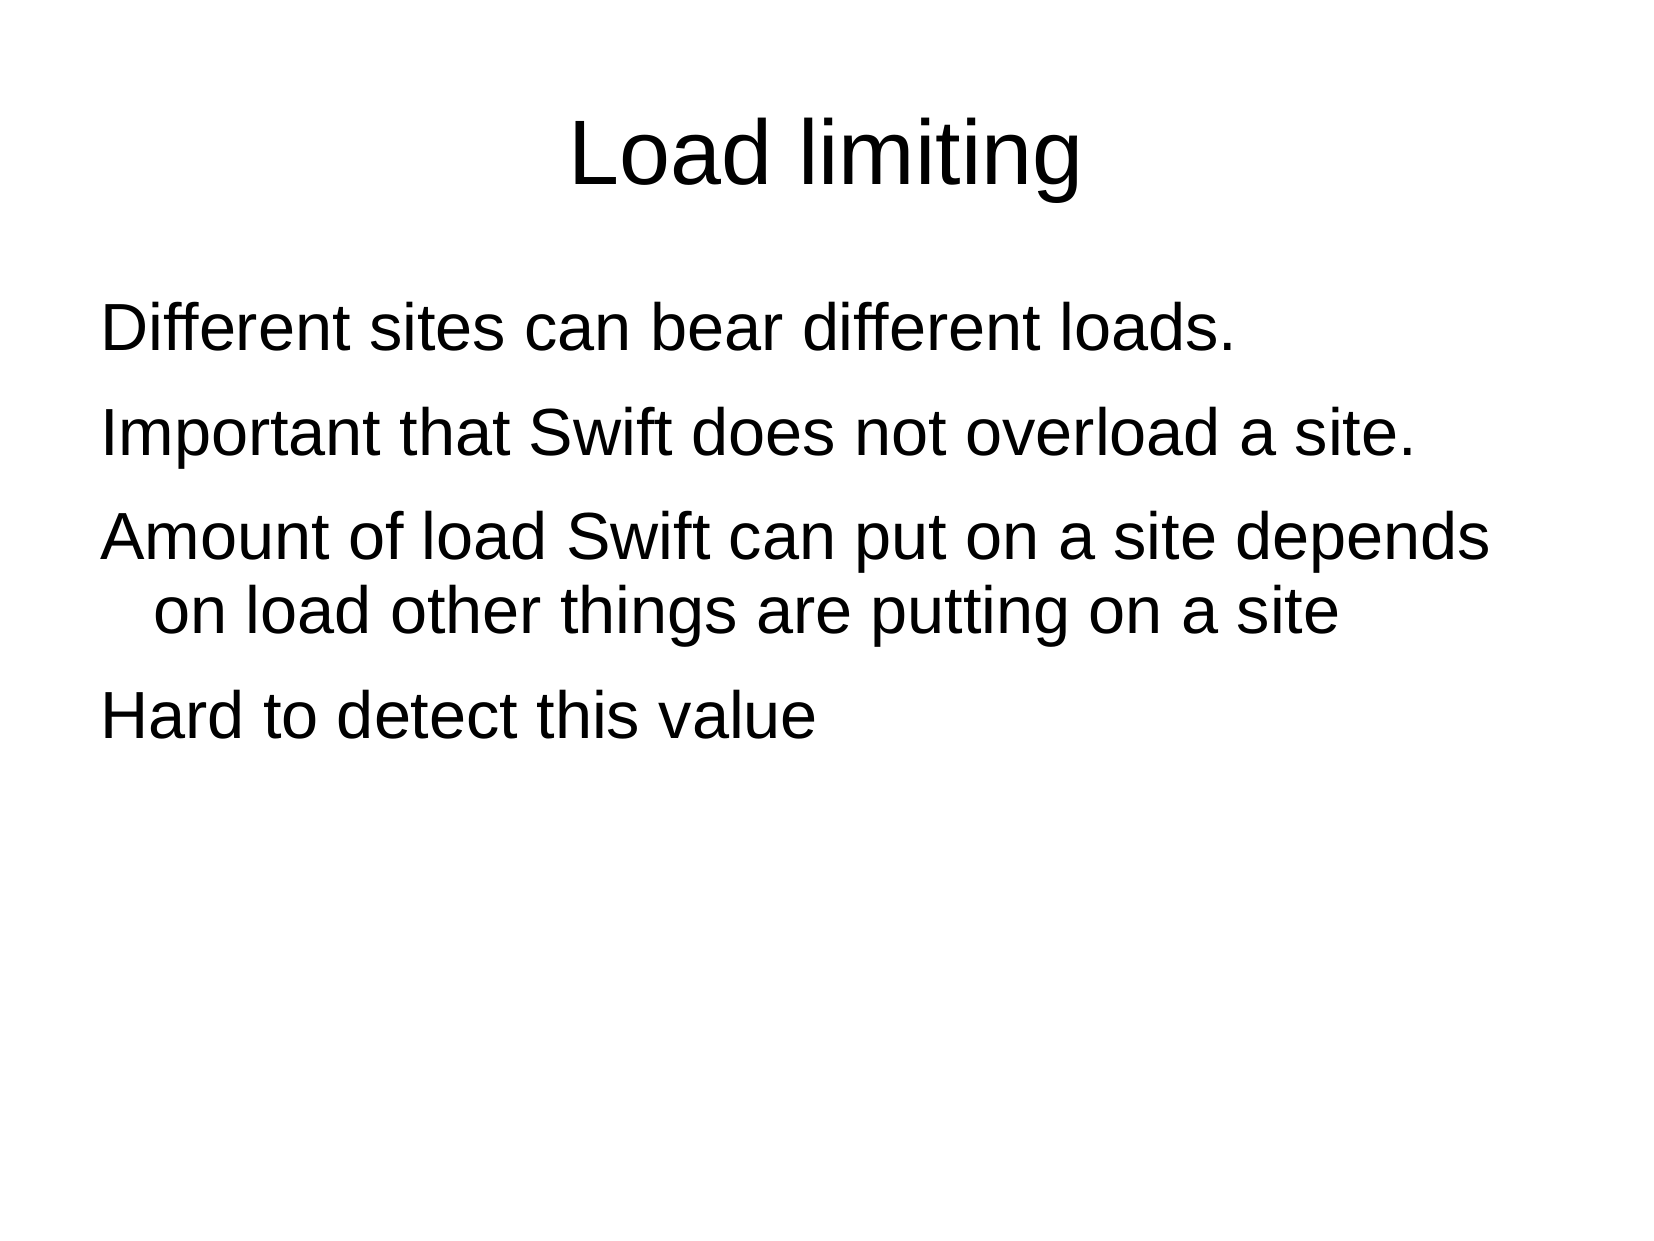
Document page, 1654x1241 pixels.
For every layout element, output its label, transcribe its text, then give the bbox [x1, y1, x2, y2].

list Different sites can bear different loads. Important that Swift does not overload a site. Amount of load Swift can put on a site depends on load other things are putting on a site Hard to detect this value [82, 290, 1571, 1094]
title Load limiting [82, 56, 1571, 250]
